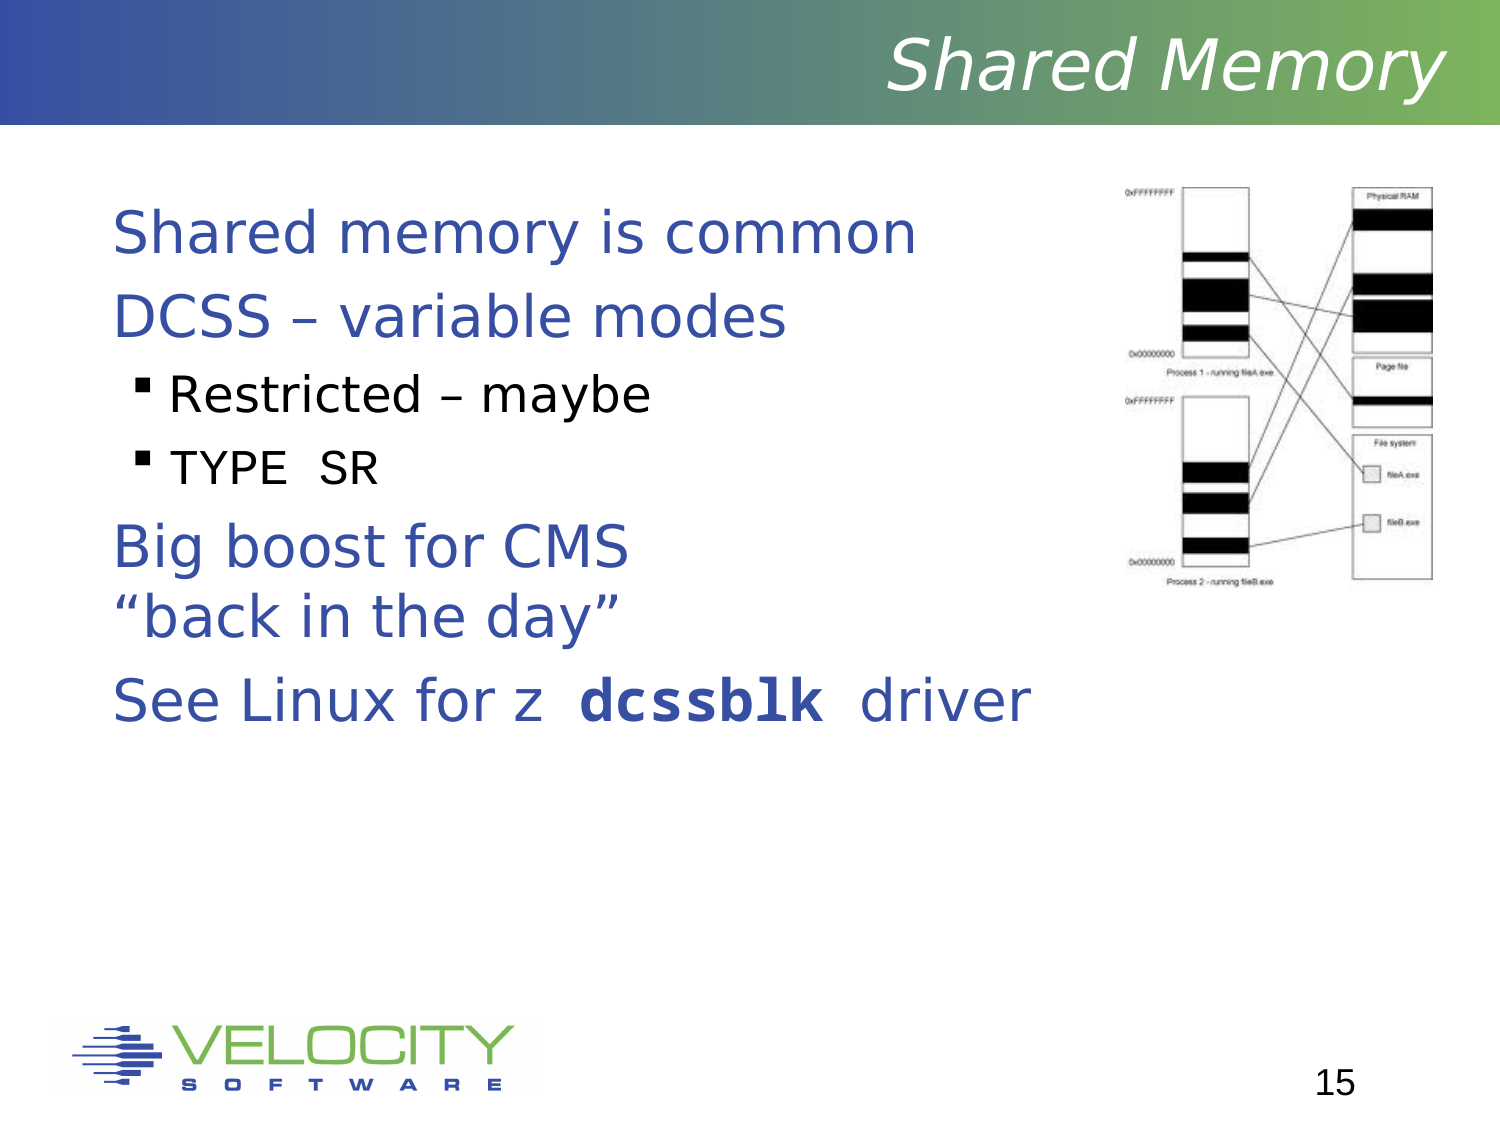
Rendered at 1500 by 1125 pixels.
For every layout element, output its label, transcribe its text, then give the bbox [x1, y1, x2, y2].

picture [50, 1021, 538, 1094]
list Shared memory is common DCSS – variable modes Restricted – maybe TYPE SR Big boost for CMS “back in the day” See Linux for z dcssblk driver [70, 187, 1438, 988]
picture [1125, 187, 1433, 588]
title Shared Memory [62, 12, 1463, 113]
